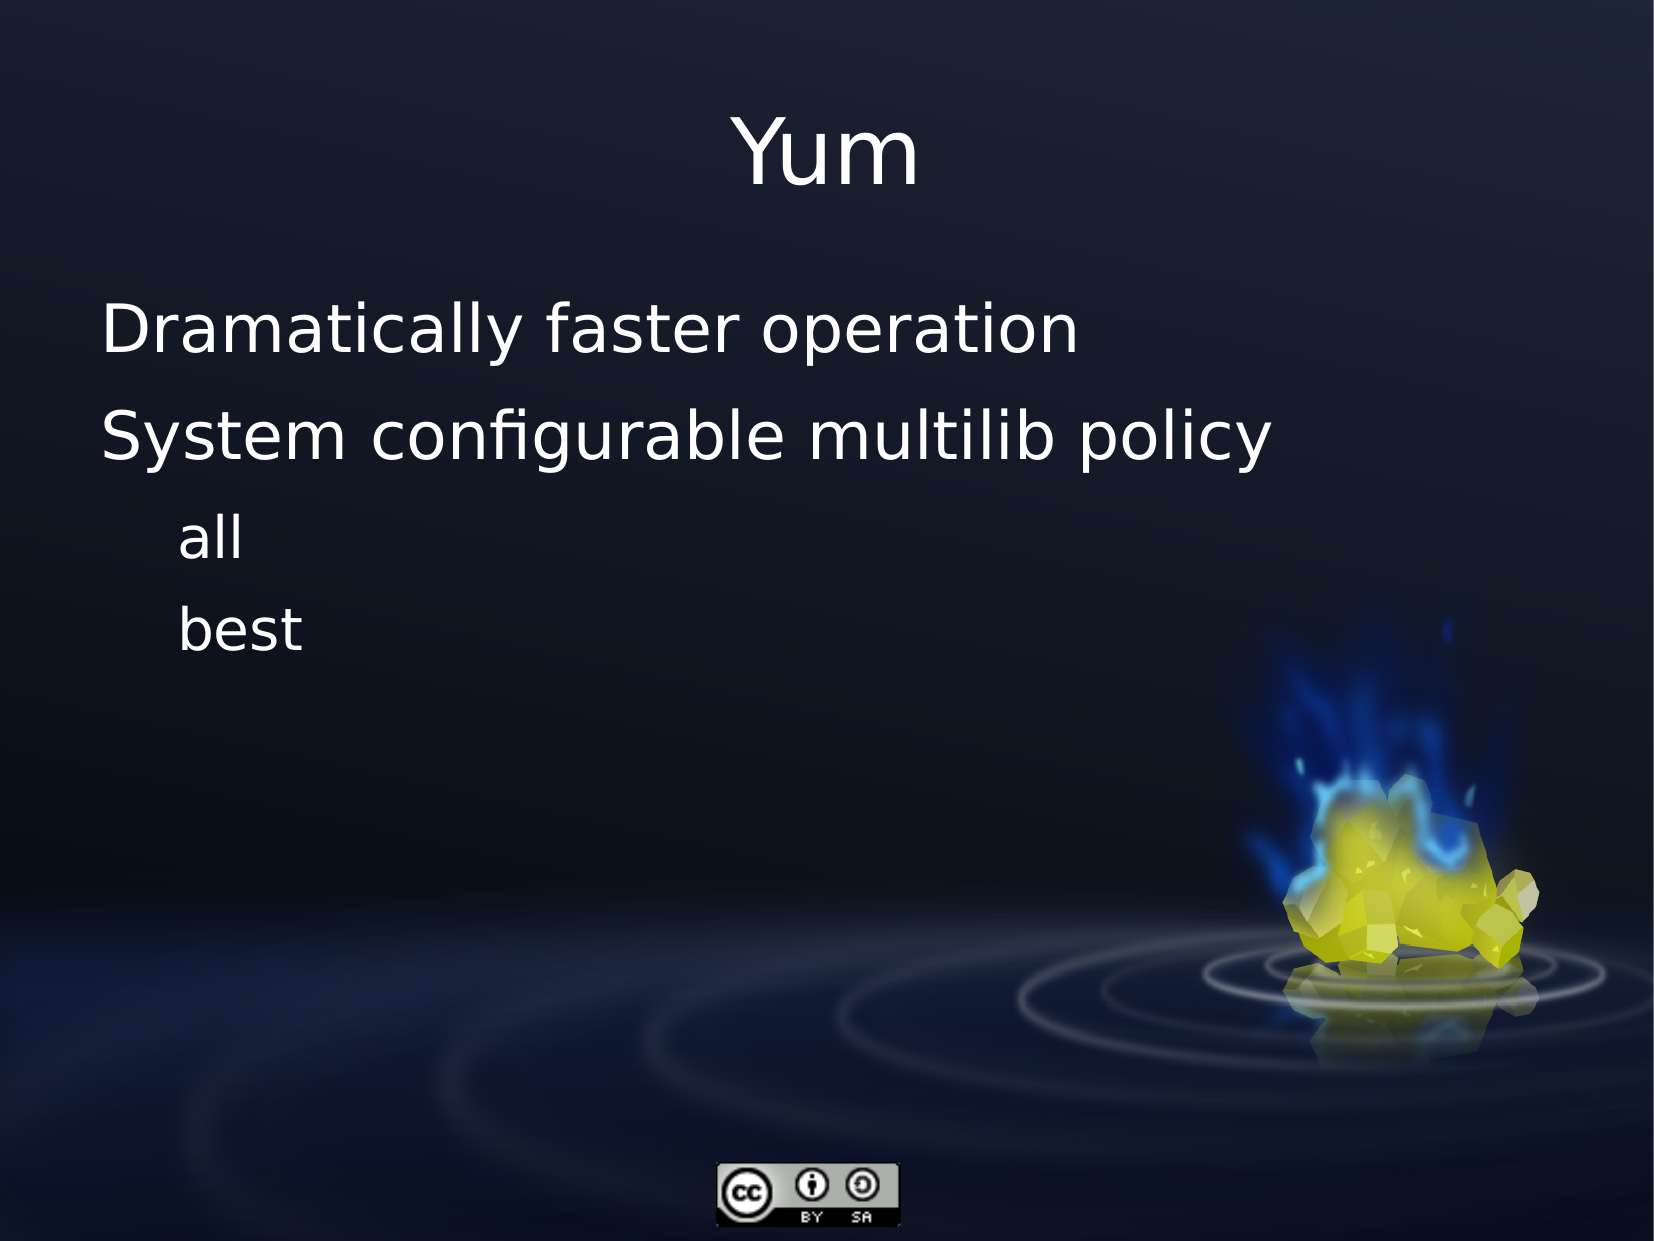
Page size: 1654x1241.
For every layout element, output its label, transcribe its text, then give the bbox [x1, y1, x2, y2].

list Dramatically faster operation System configurable multilib policy all best [82, 290, 1571, 1109]
title Yum [82, 49, 1571, 257]
picture [0, 0, 1654, 1241]
